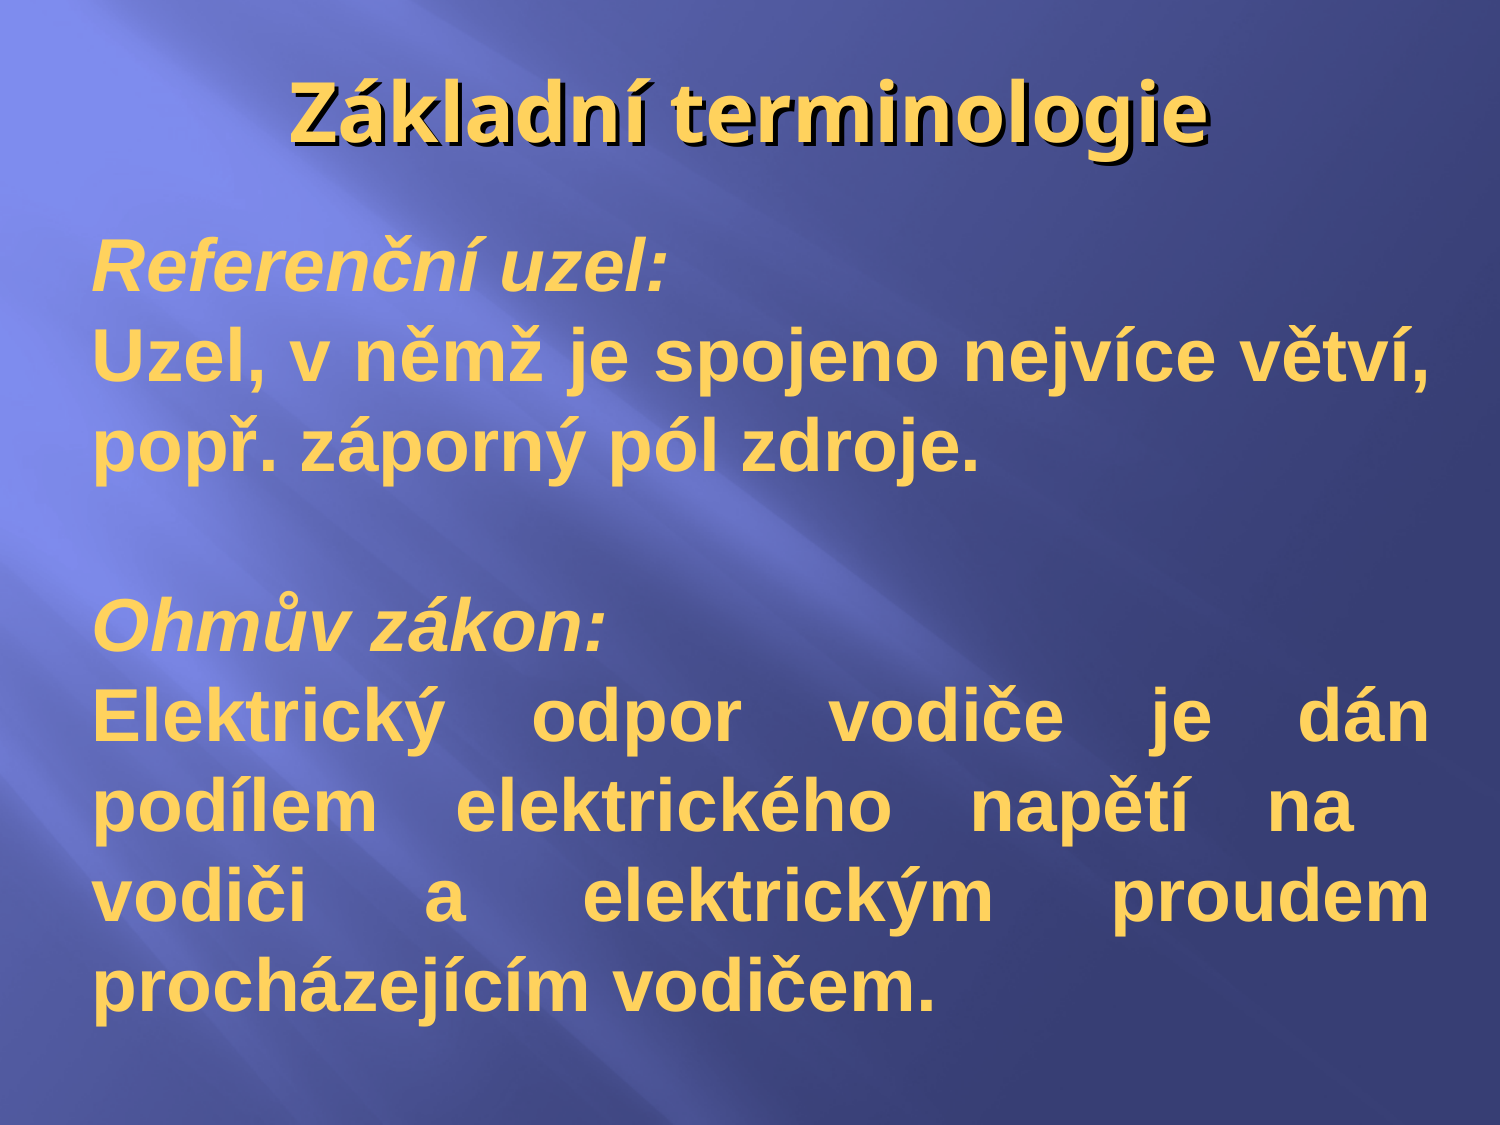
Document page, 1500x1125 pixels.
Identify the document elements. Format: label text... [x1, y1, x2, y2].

text_box Referenční uzel: Uzel, v němž je spojeno nejvíce větví, popř. záporný pól zdroje. Ohmův zákon: Elektrický odpor vodiče je dán podílem elektrického napětí na vodiči a elektrickým proudem procházejícím vodičem. [76, 172, 1448, 1071]
title Základní terminologie [75, 45, 1426, 173]
